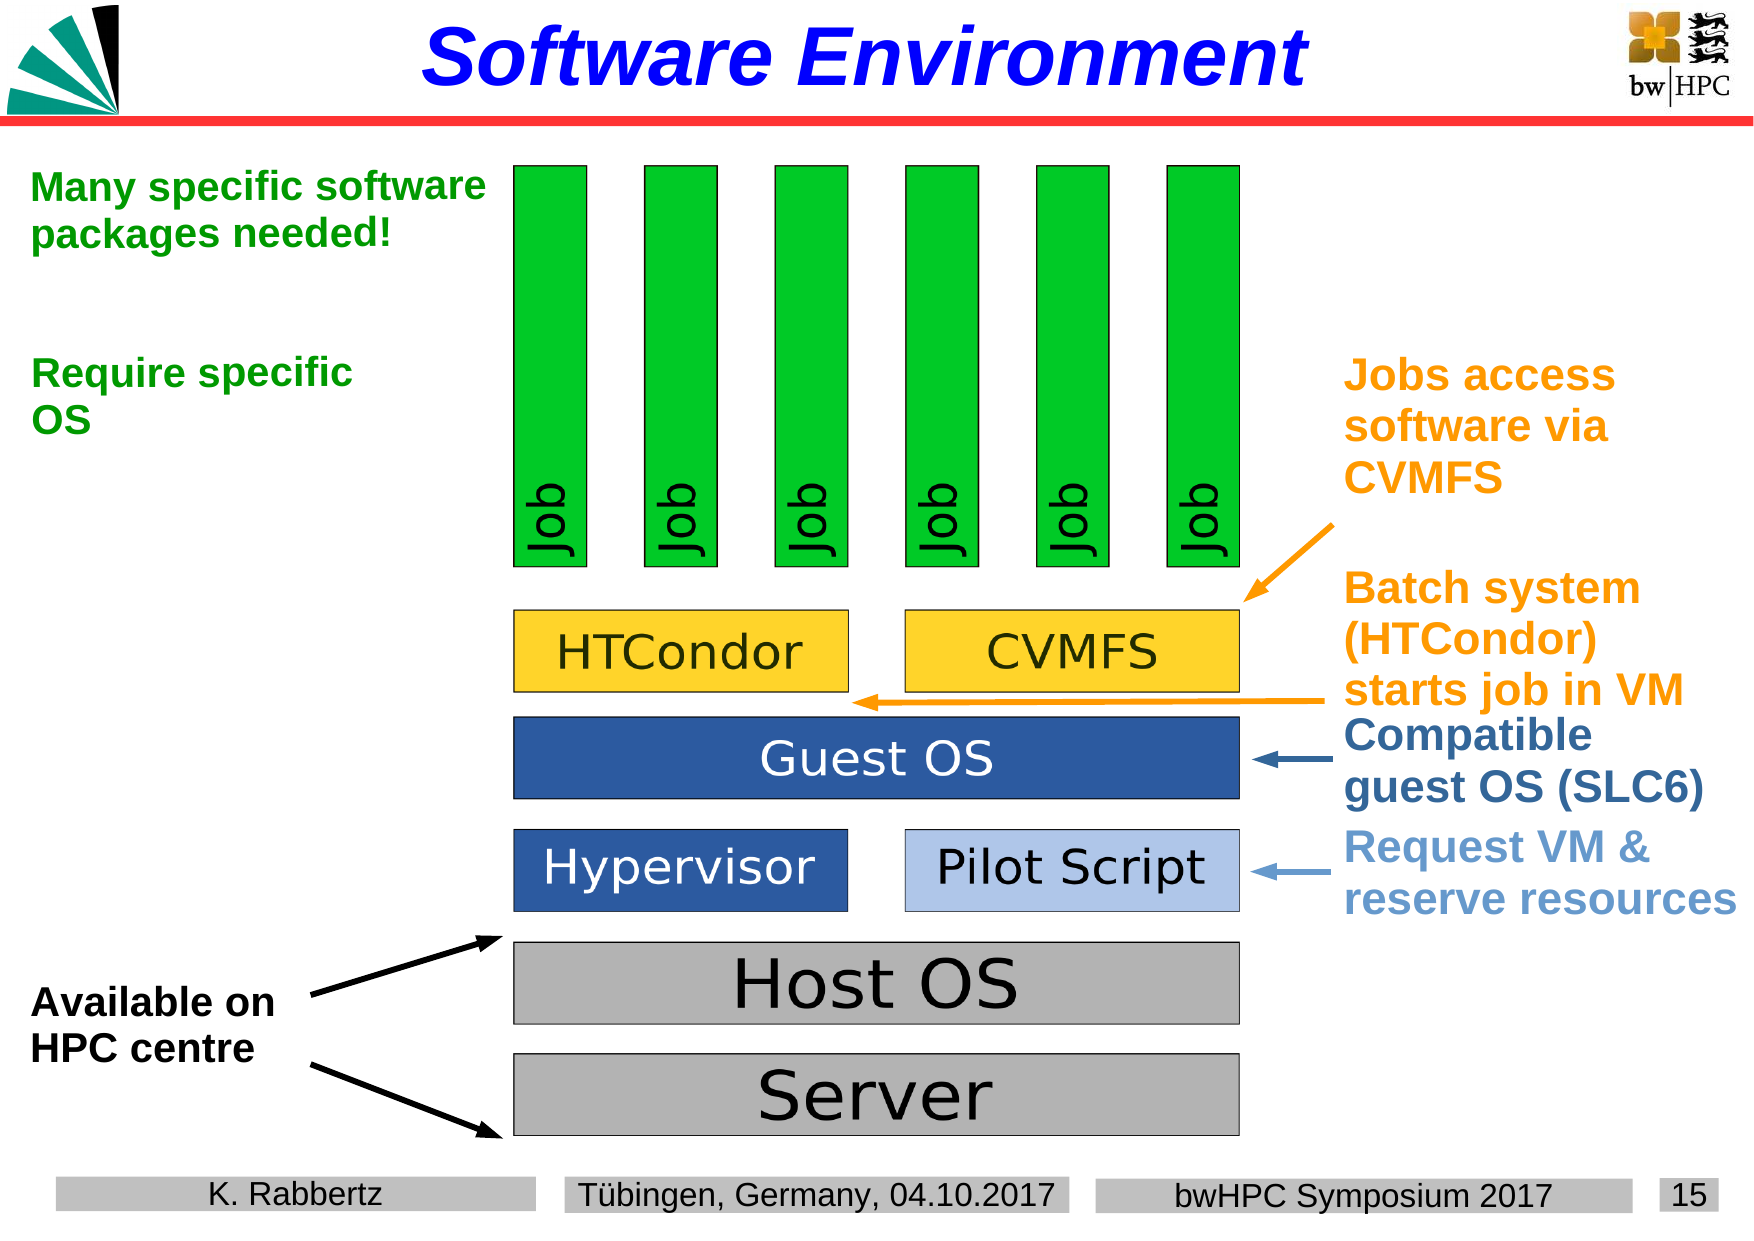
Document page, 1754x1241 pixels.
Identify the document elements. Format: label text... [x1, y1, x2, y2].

text_box Many specific software packages needed! Require specific OS [18, 155, 503, 581]
picture [1617, 3, 1740, 115]
title Software Environment [123, 0, 1606, 114]
picture [7, 5, 119, 116]
text_box Batch system (HTCondor) starts job in VM [1331, 555, 1697, 722]
text_box Available on HPC centre [18, 972, 290, 1079]
text_box Compatible guest OS (SLC6) [1331, 703, 1717, 818]
text_box Jobs access software via CVMFS [1331, 343, 1629, 509]
picture [513, 165, 1240, 1136]
text_box Request VM & reserve resources [1331, 815, 1750, 930]
